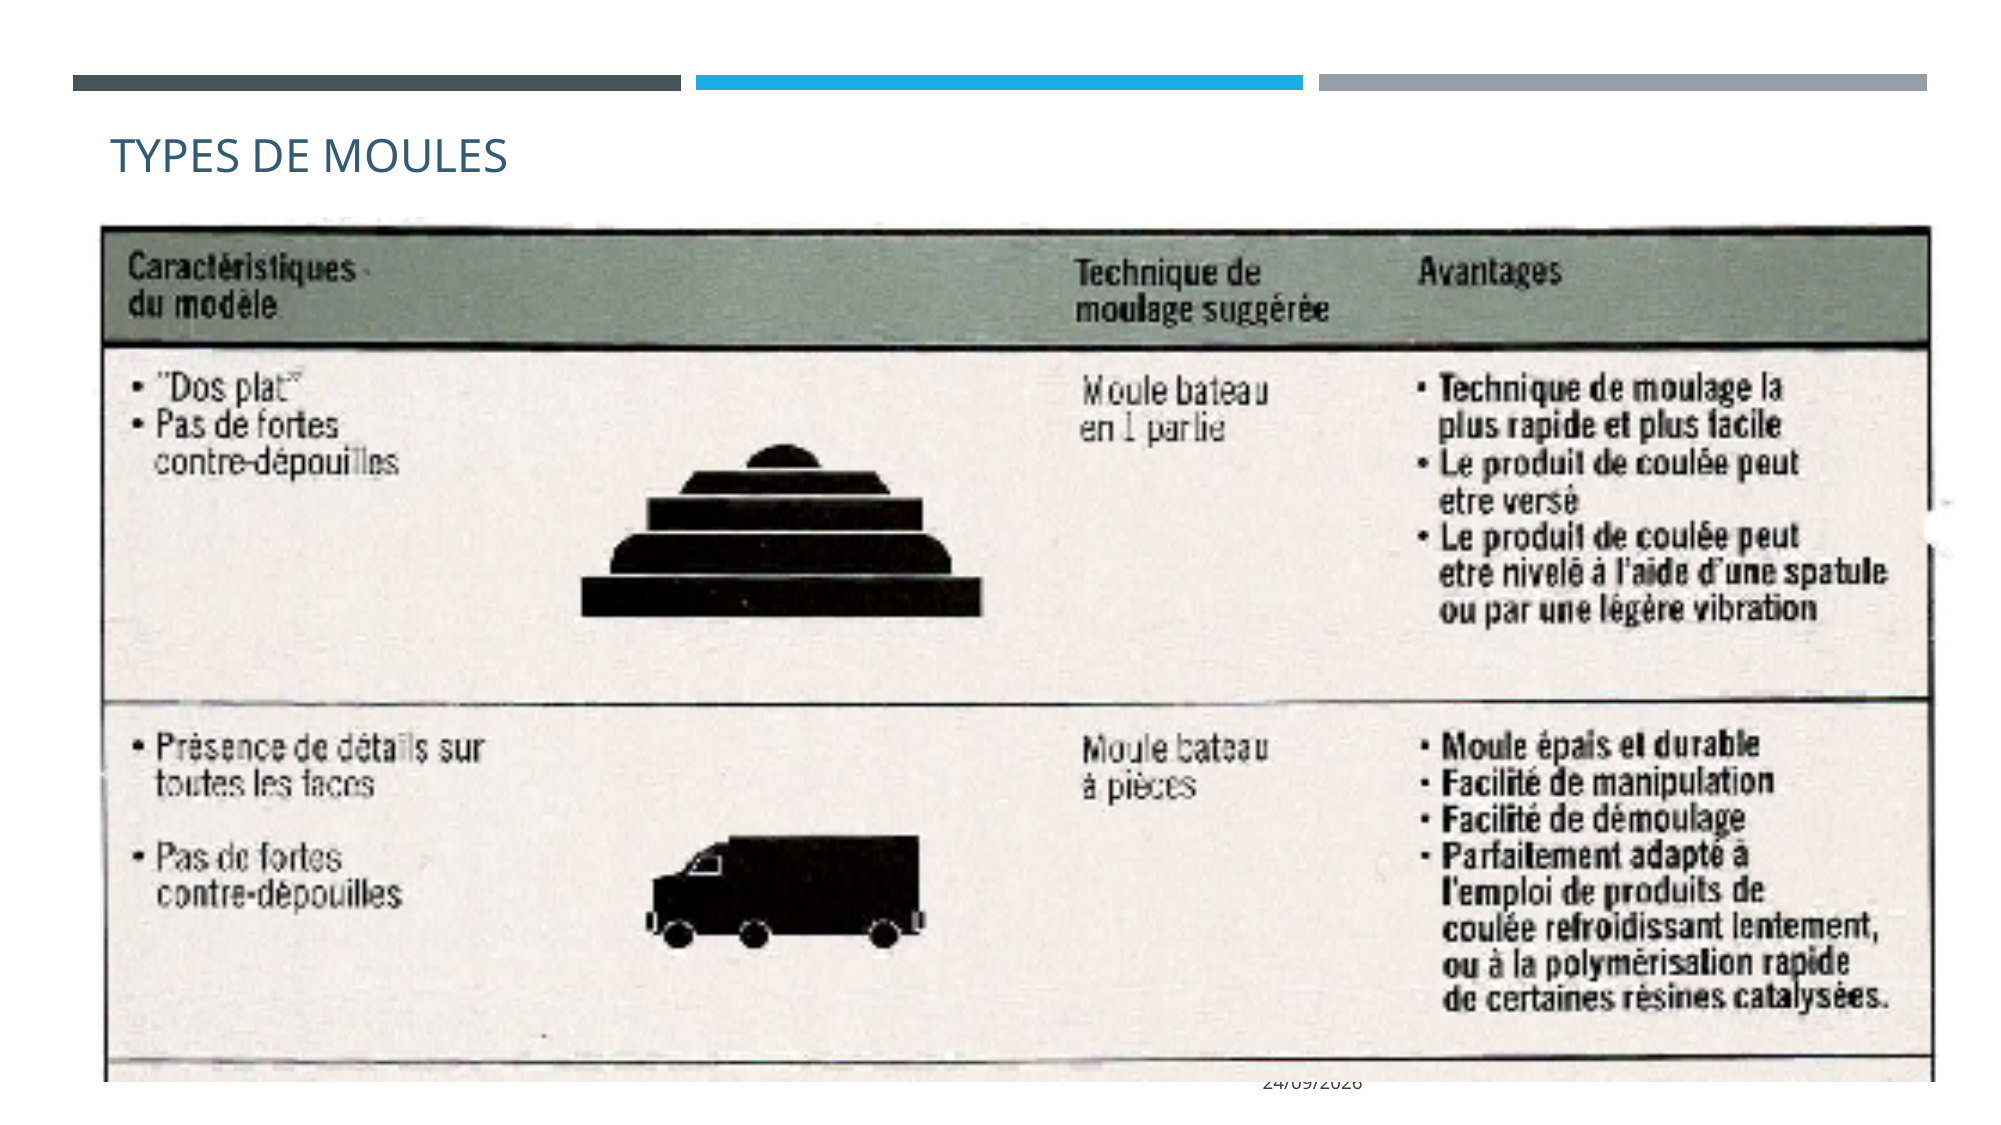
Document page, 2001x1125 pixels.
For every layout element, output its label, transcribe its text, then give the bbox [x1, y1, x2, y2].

text_box 22/10/2021 [1247, 1082, 1715, 1114]
chart [84, 217, 1954, 1082]
title Types de moules [95, 115, 1905, 190]
